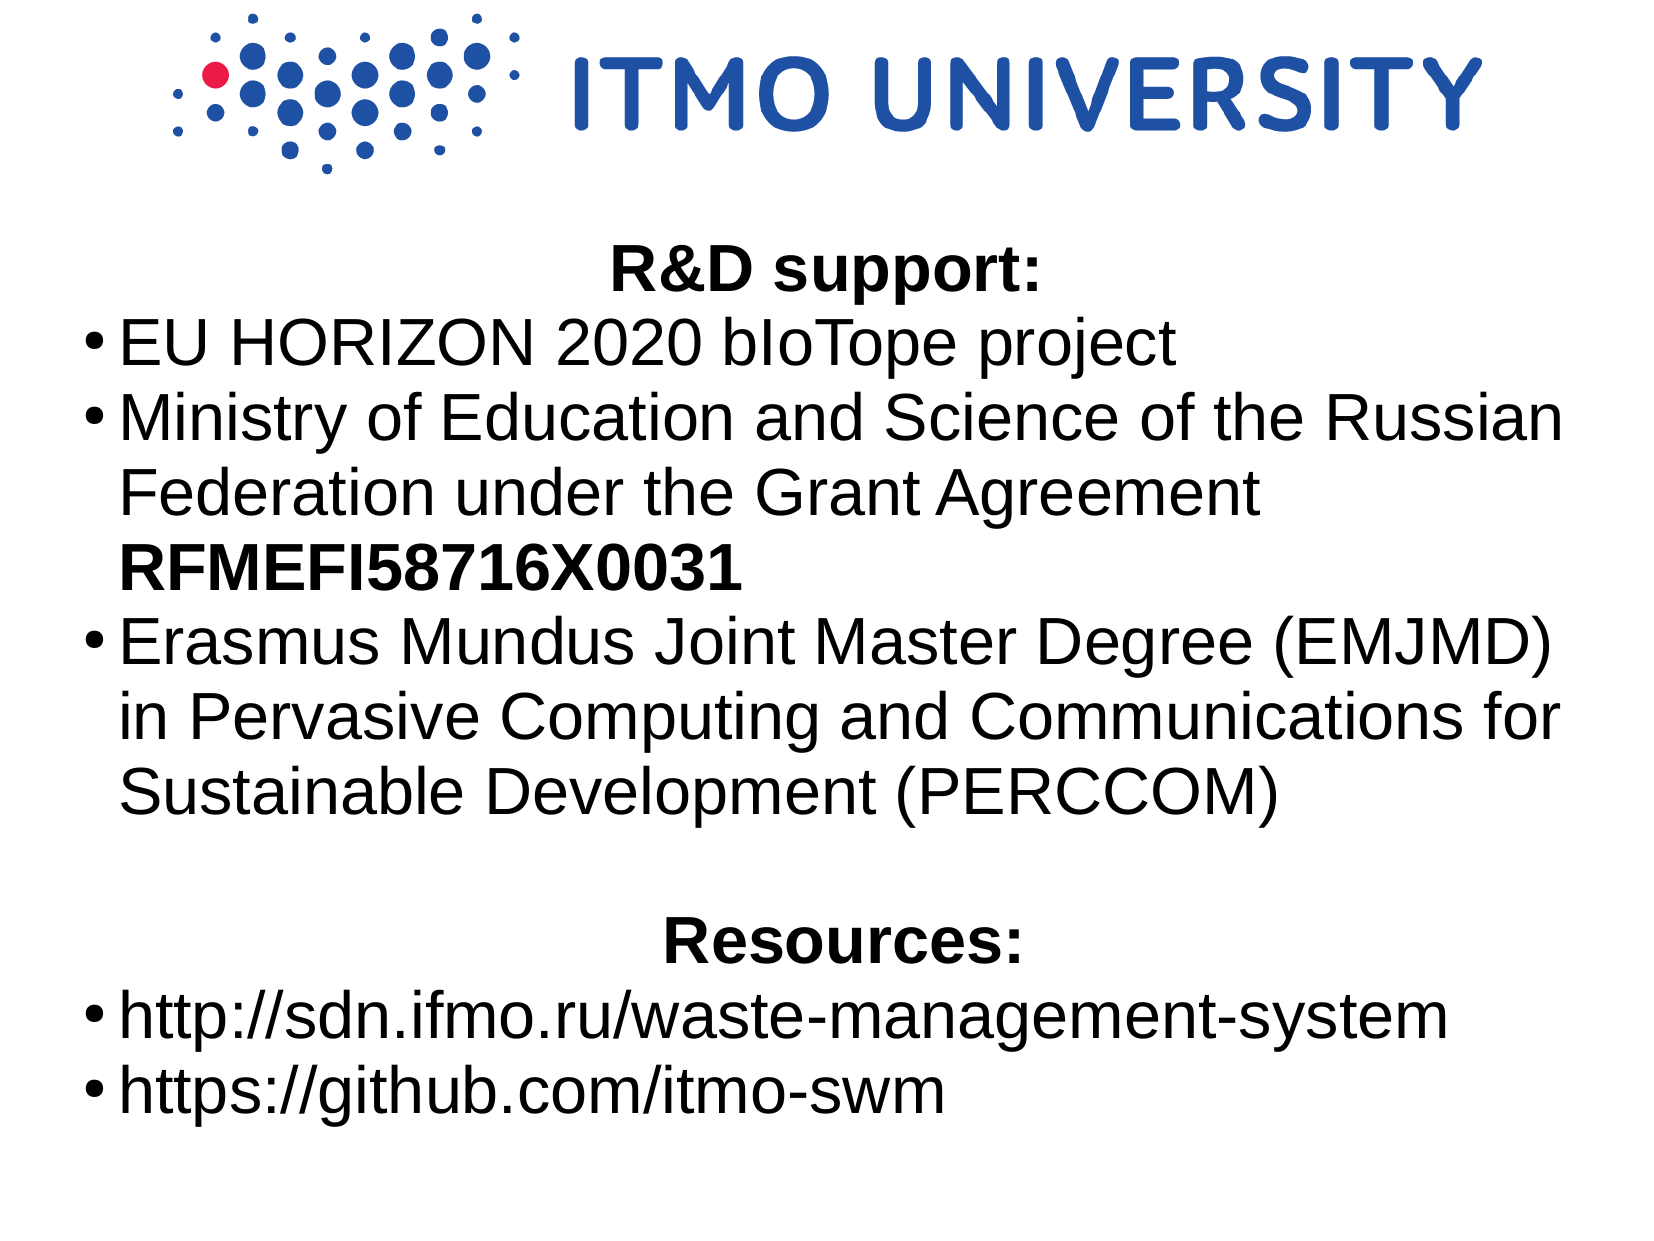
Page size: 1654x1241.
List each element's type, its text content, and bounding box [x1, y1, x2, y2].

picture [0, 0, 1654, 306]
subtitle R&D support: EU HORIZON 2020 bIoTope project Ministry of Education and Science of the Russian Federation under the Grant Agreement RFMEFI58716X0031 Erasmus Mundus Joint Master Degree (EMJMD) in Pervasive Computing and Communications for Sustainable Development (PERCCOM) Resources: http://sdn.ifmo.ru/waste-management-system https://github.com/itmo-swm [82, 306, 1571, 1158]
